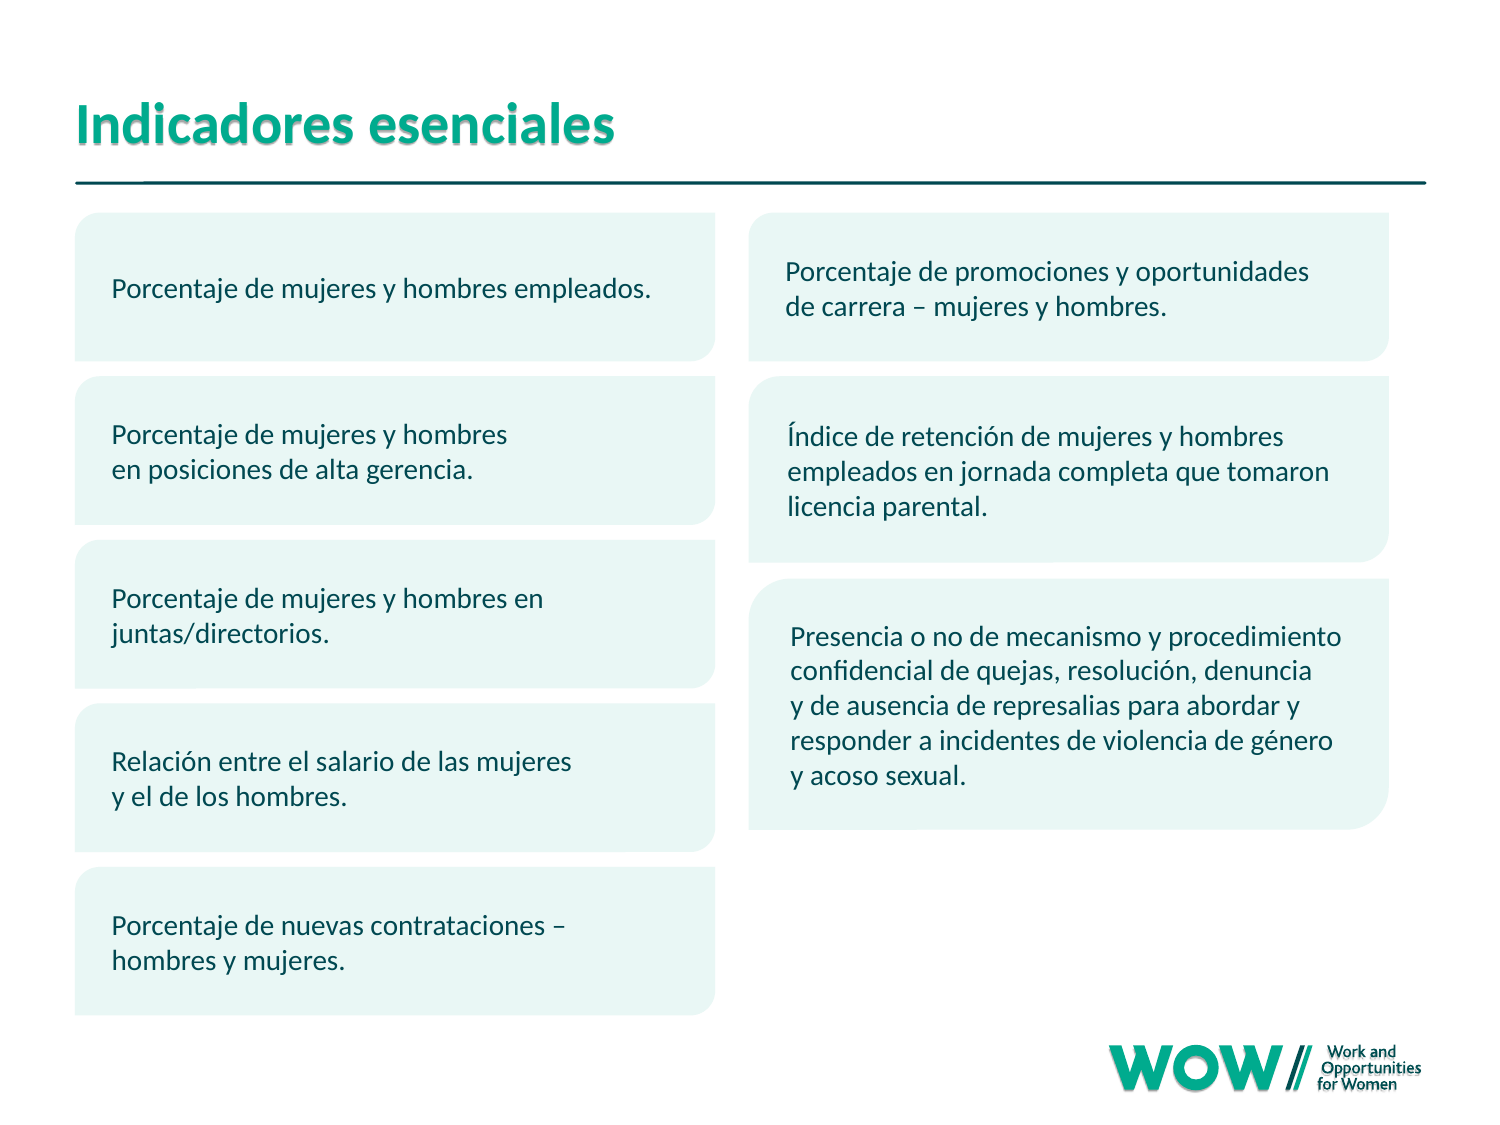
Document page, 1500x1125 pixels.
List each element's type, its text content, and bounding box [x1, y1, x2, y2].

text_box Presencia o no de mecanismo y procedimiento confidencial de quejas, resolución, denuncia y de ausencia de represalias para abordar y responder a incidentes de violencia de género y acoso sexual. [748, 578, 1389, 830]
text_box Porcentaje de mujeres y hombres empleados. [74, 212, 716, 362]
text_box Porcentaje de mujeres y hombres en juntas/directorios. [74, 539, 716, 689]
text_box Porcentaje de promociones y oportunidades de carrera – mujeres y hombres. [748, 212, 1389, 362]
title Indicadores esenciales [75, 41, 1424, 156]
text_box Porcentaje de nuevas contrataciones – hombres y mujeres. [74, 866, 716, 1016]
text_box Índice de retención de mujeres y hombres empleados en jornada completa que tomaron licencia parental. [748, 376, 1389, 563]
text_box Relación entre el salario de las mujeres y el de los hombres. [74, 703, 716, 853]
text_box Porcentaje de mujeres y hombres en posiciones de alta gerencia. [74, 376, 716, 526]
